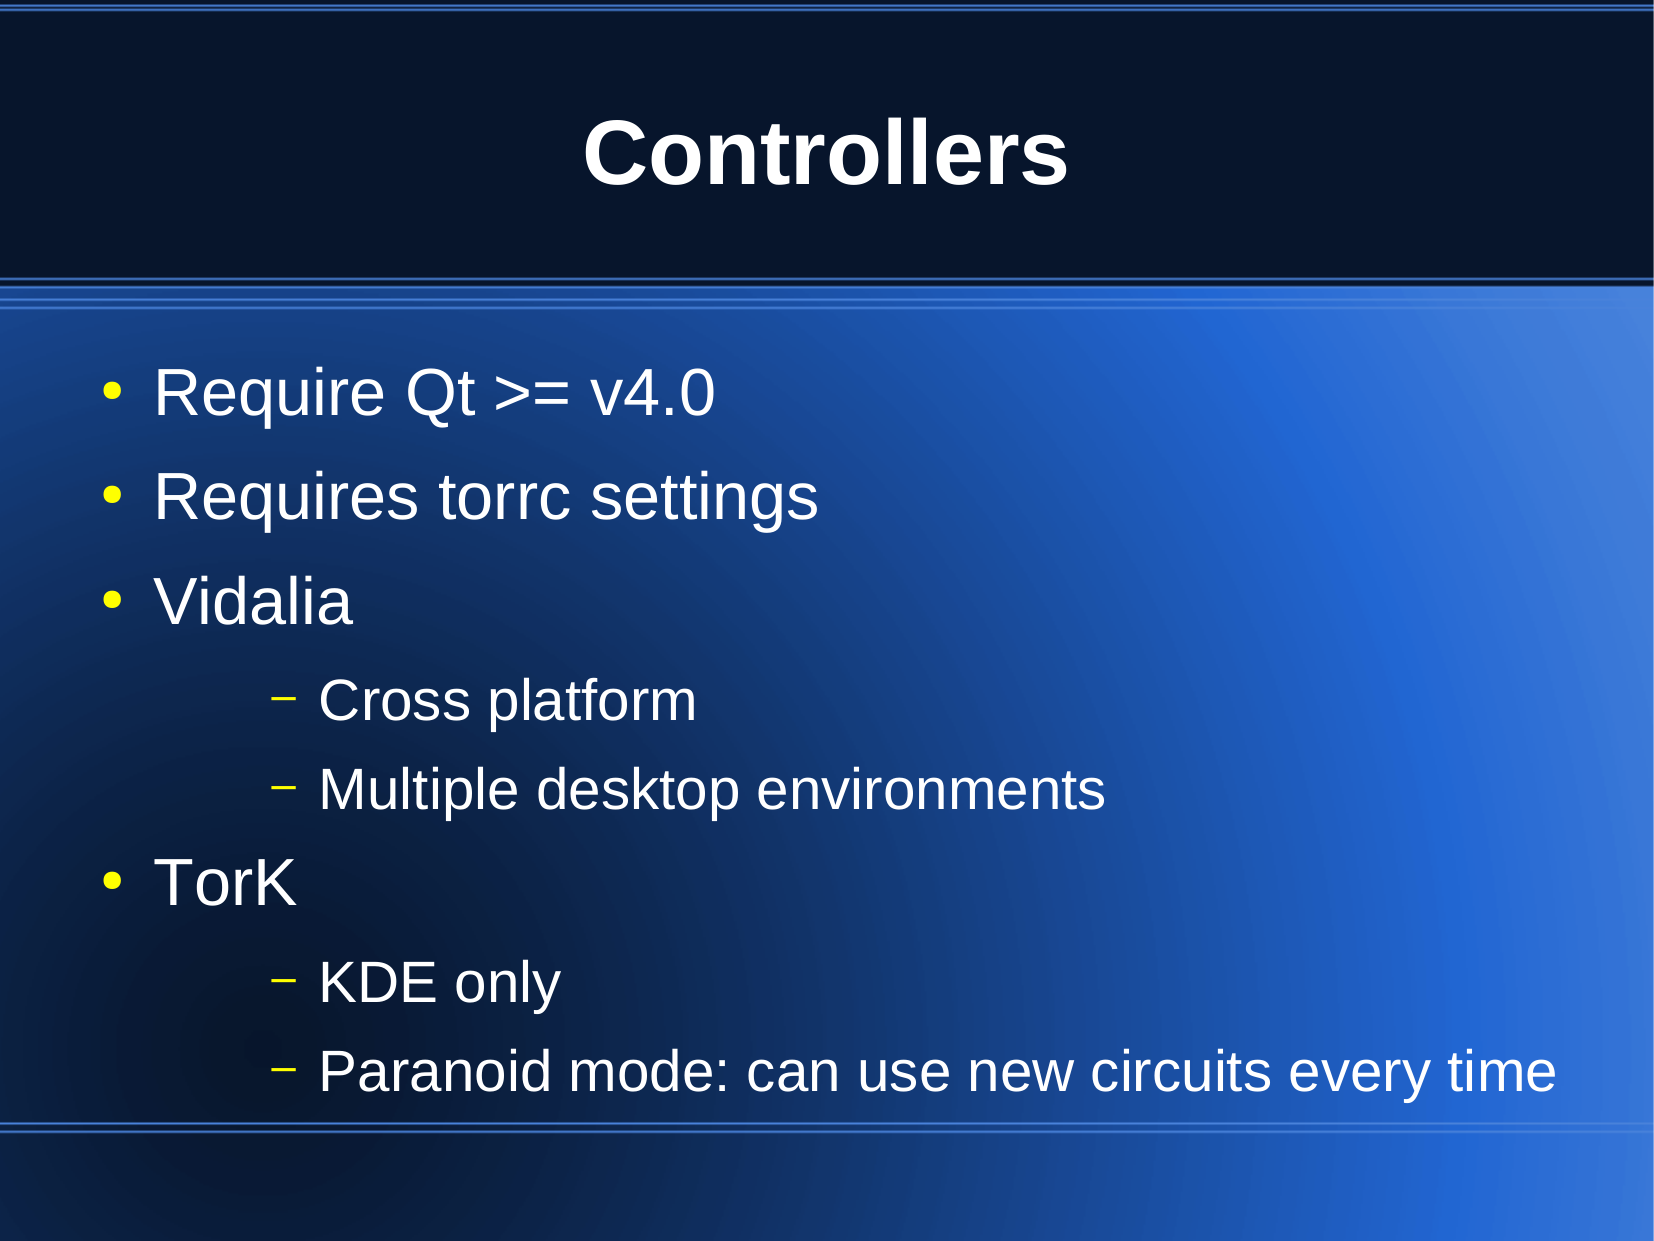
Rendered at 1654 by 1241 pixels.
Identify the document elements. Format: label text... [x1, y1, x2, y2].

picture [0, 0, 1654, 1241]
list Require Qt >= v4.0 Requires torrc settings Vidalia Cross platform Multiple desktop environments TorK KDE only Paranoid mode: can use new circuits every time [82, 355, 1571, 1104]
title Controllers [82, 56, 1571, 250]
